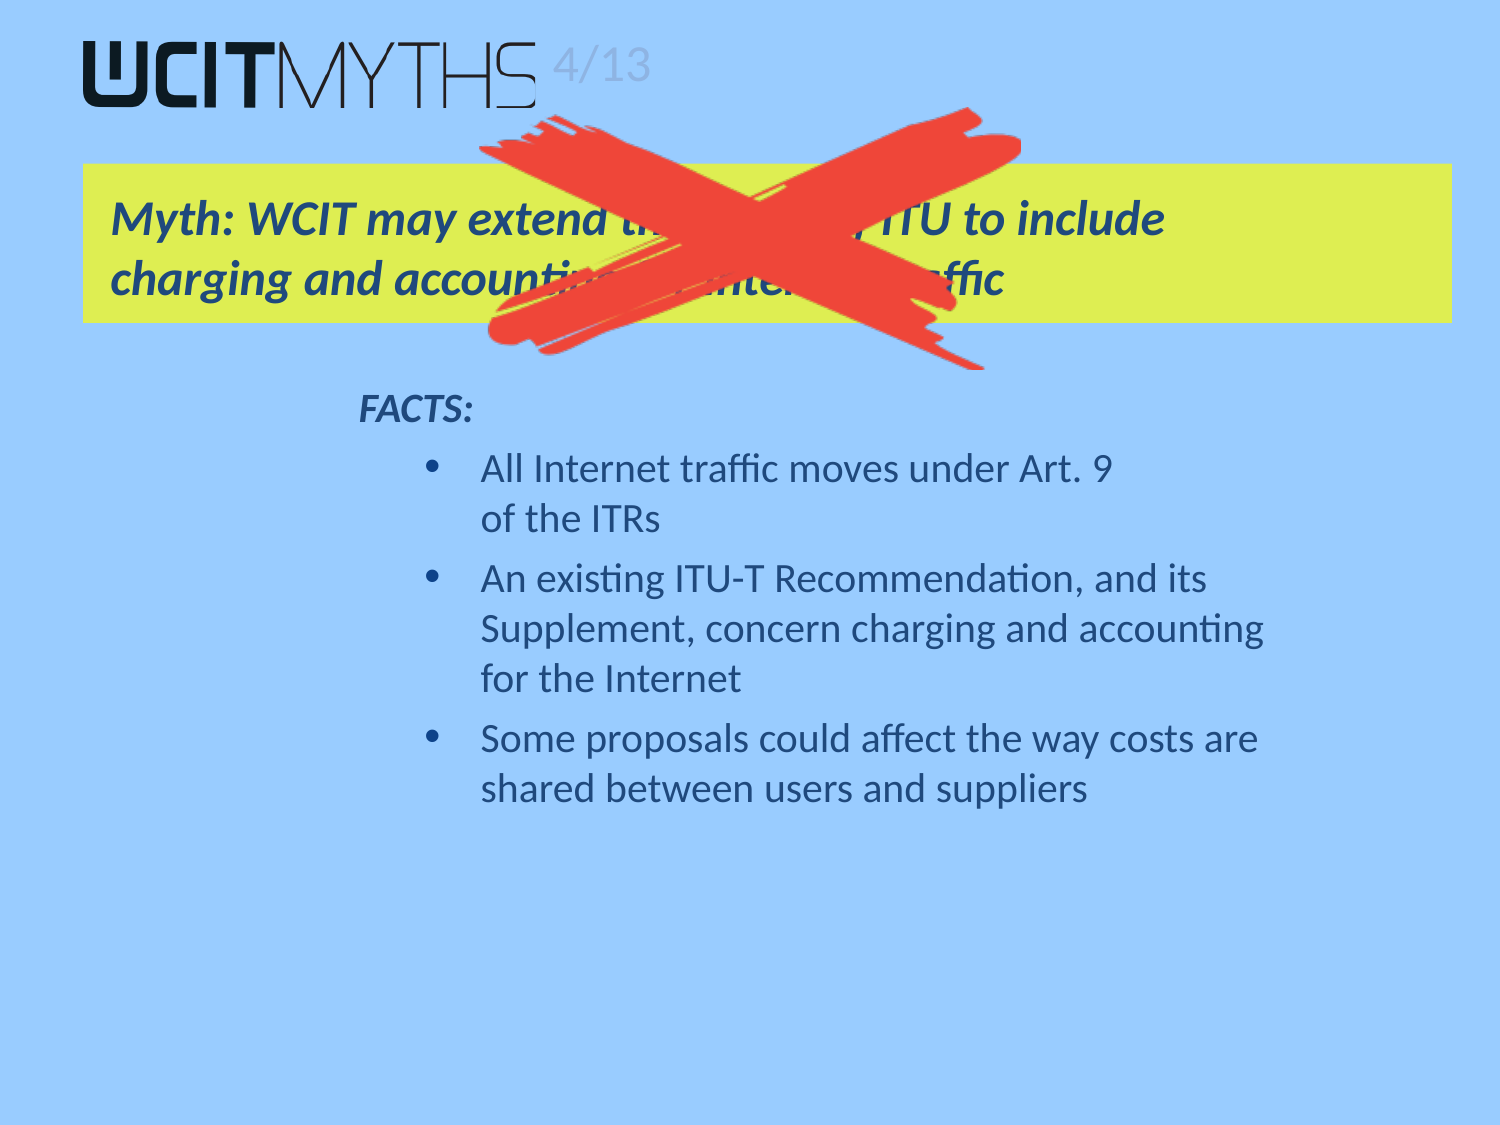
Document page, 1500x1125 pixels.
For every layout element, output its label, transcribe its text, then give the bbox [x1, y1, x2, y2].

text_box 4/13 [526, 26, 667, 88]
text_box Myth: WCIT may extend the scope of ITU to include charging and accounting for Internet traffic [95, 177, 1421, 385]
text_box [83, 163, 479, 323]
text_box [1021, 163, 1452, 323]
text_box FACTS: All Internet traffic moves under Art. 9 of the ITRs An existing ITU-T Recommendation, and its Supplement, concern charging and accounting for the Internet Some proposals could affect the way costs are shared between users and suppliers [343, 385, 1292, 942]
picture [83, 41, 1021, 370]
